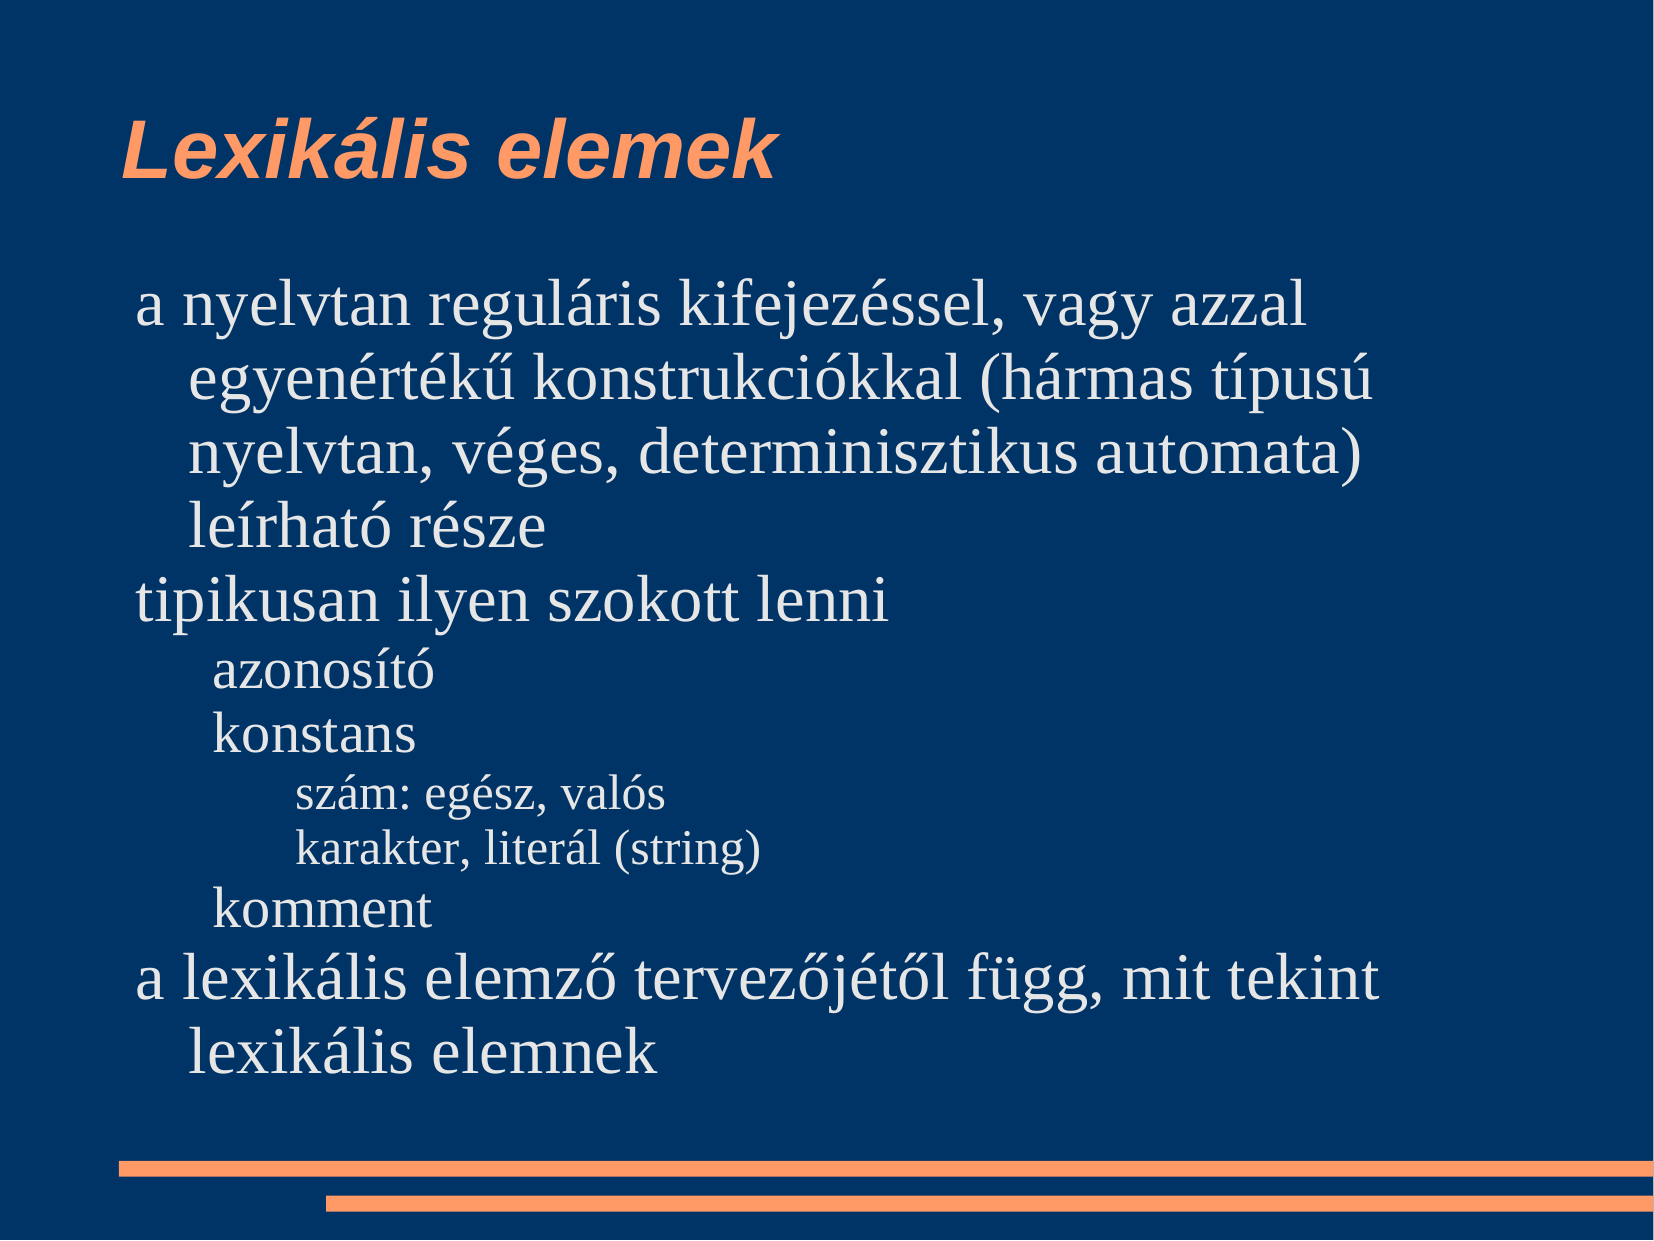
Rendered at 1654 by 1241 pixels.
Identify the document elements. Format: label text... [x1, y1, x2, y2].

title Lexikális elemek [121, 46, 1534, 254]
list a nyelvtan reguláris kifejezéssel, vagy azzal egyenértékű konstrukciókkal (hármas típusú nyelvtan, véges, determinisztikus automata) leírható része tipikusan ilyen szokott lenni azonosító konstans szám: egész, valós karakter, literál (string) komment a lexikális elemző tervezőjétől függ, mit tekint lexikális elemnek [118, 265, 1558, 1164]
